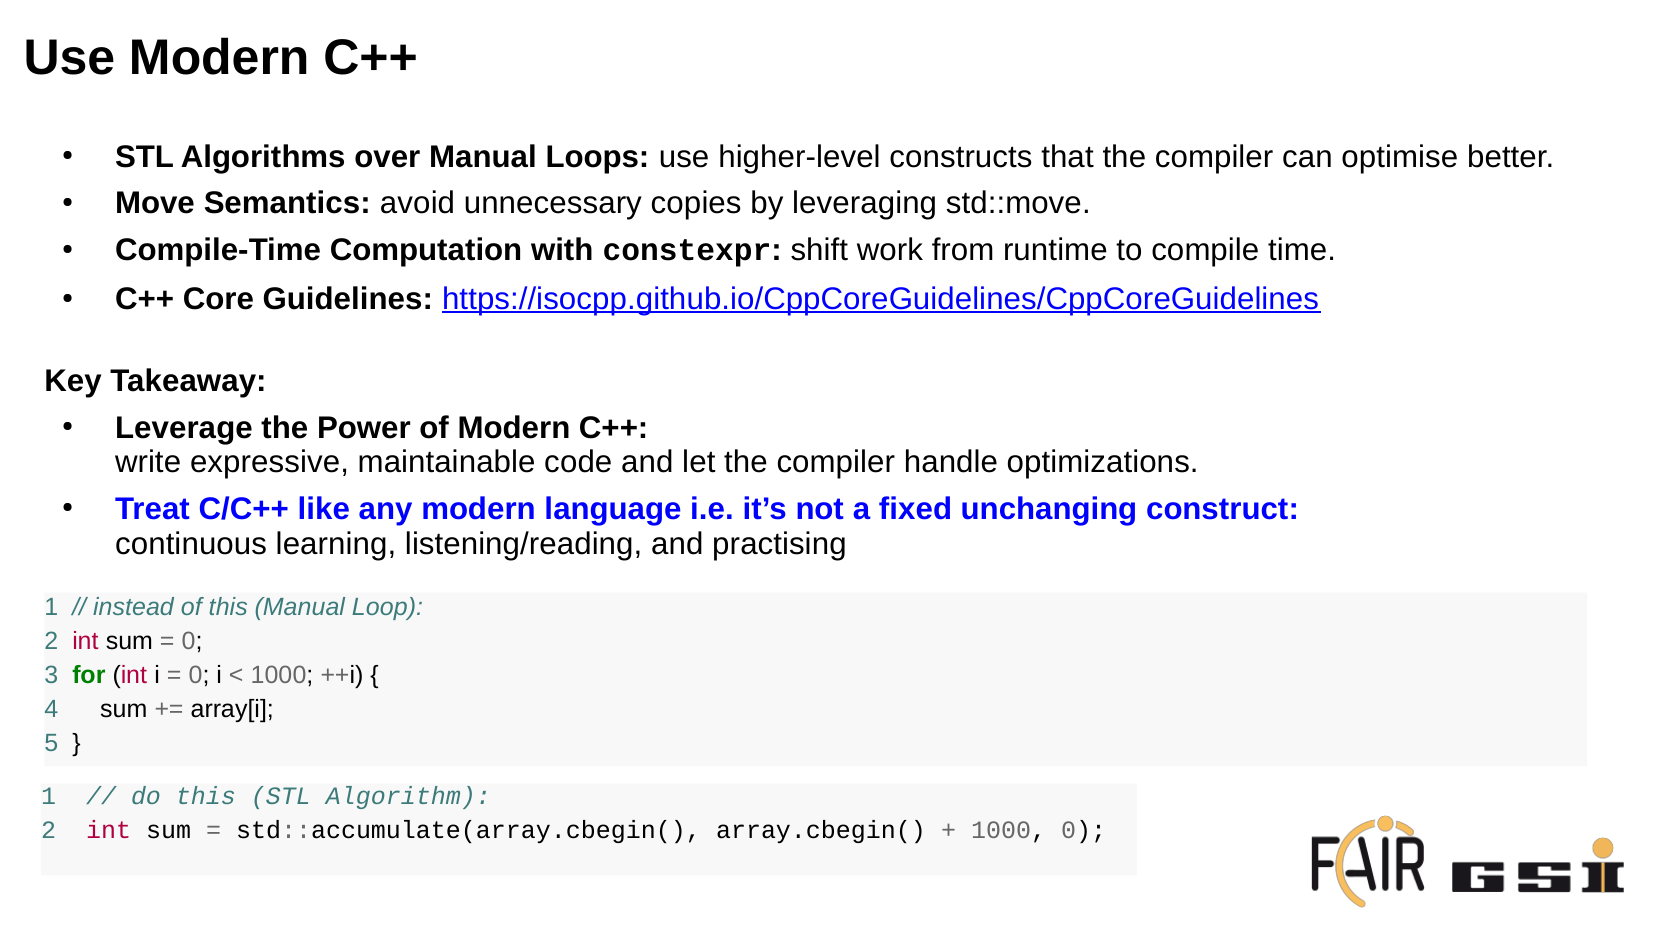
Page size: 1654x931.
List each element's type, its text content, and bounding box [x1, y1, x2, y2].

picture [1451, 836, 1626, 895]
list 1 // instead of this (Manual Loop): 2 int sum = 0; 3 for (int i = 0; i < 1000; ++i) { 4 sum += array[i]; 5 } [44, 592, 1588, 767]
list 1 // do this (STL Algorithm): 2 int sum = std::accumulate(array.cbegin(), array.cbegin() + 1000, 0); [40, 783, 1137, 876]
list STL Algorithms over Manual Loops: use higher-level constructs that the compiler can optimise better. Move Semantics: avoid unnecessary copies by leveraging std::move. Compile-Time Computation with constexpr: shift work from runtime to compile time. C++ Core Guidelines: https://isocpp.github.io/CppCoreGuidelines/CppCoreGuidelines Key Takeaway: Leverage the Power of Modern C++: write expressive, maintainable code and let the compiler handle optimizations. Treat C/C++ like any modern language i.e. it’s not a fixed unchanging construct: continuous learning, listening/reading, and practising [44, 138, 1610, 467]
title Use Modern C++ [23, 29, 1638, 119]
picture [1311, 814, 1426, 910]
